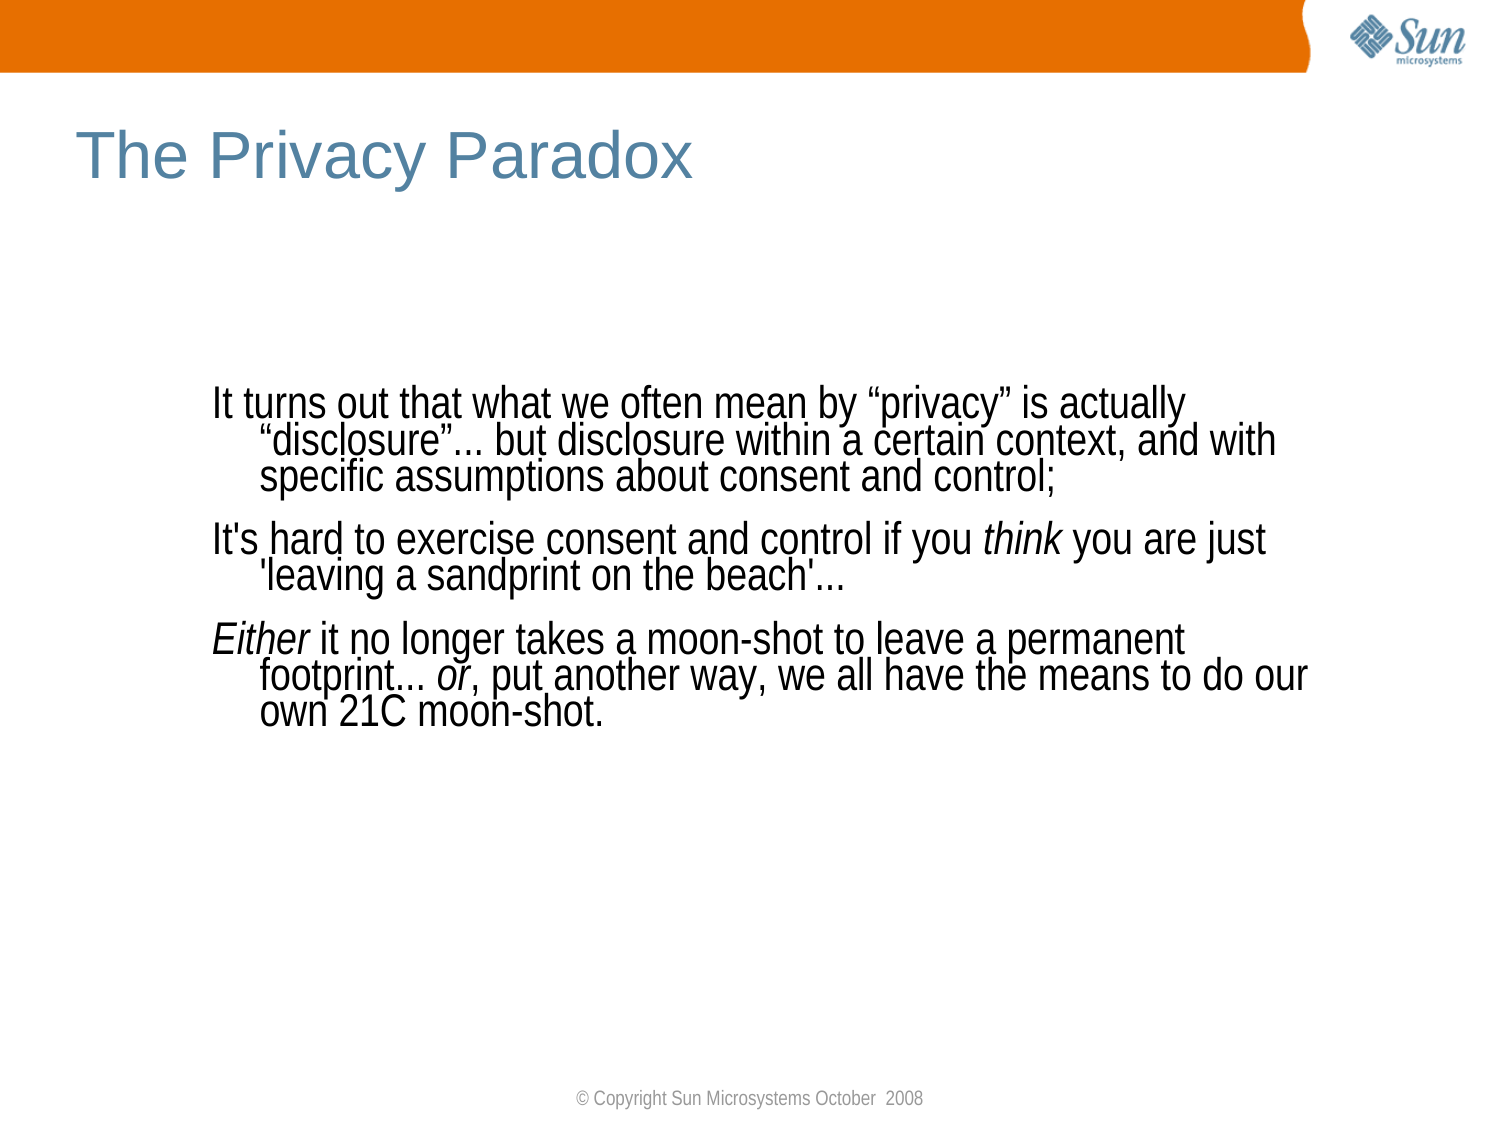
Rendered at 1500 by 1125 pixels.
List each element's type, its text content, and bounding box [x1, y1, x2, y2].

list It turns out that what we often mean by “privacy” is actually “disclosure”... but disclosure within a certain context, and with specific assumptions about consent and control; It's hard to exercise consent and control if you think you are just 'leaving a sandprint on the beach'... Either it no longer takes a moon-shot to leave a permanent footprint... or, put another way, we all have the means to do our own 21C moon-shot. [192, 390, 1312, 817]
picture [0, 0, 1500, 75]
title The Privacy Paradox [75, 122, 1437, 228]
